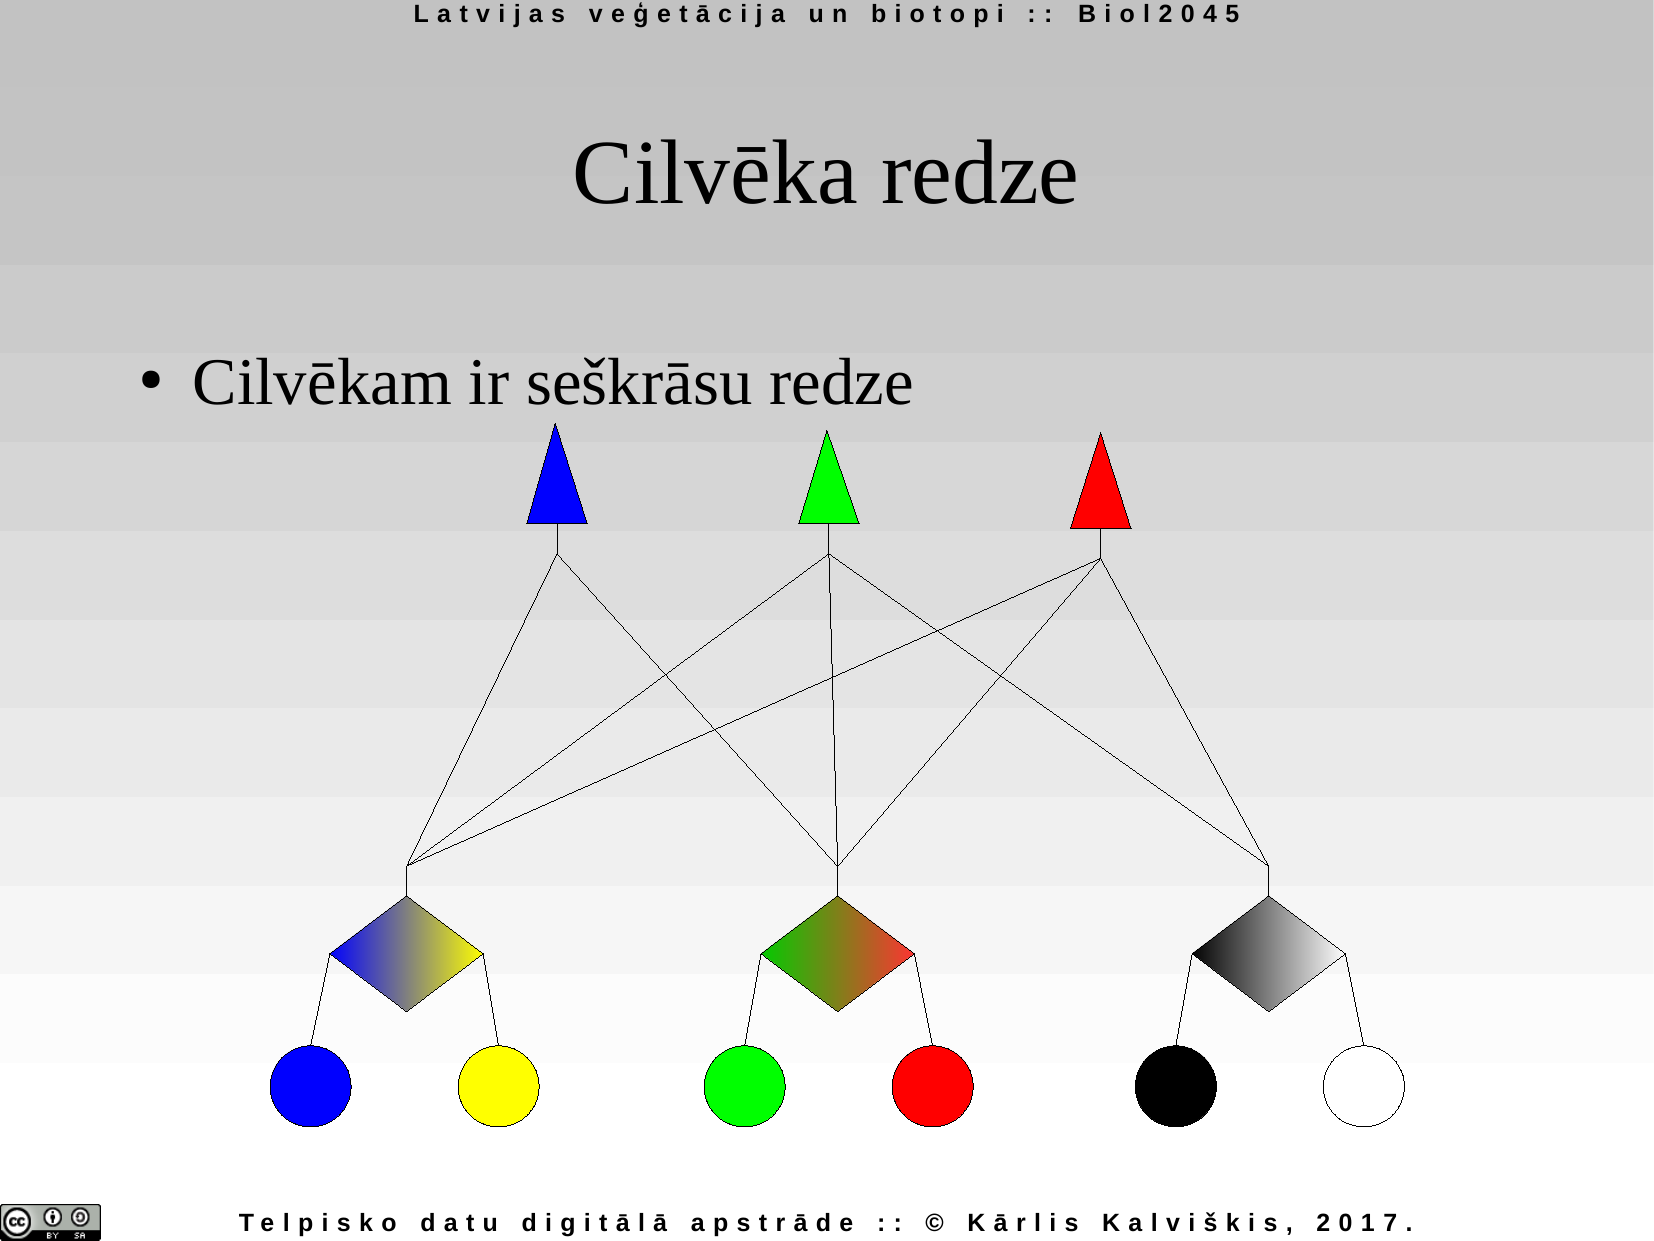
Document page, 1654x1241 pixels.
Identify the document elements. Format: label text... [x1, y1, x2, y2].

text_box [798, 430, 860, 524]
list Cilvēkam ir seškrāsu redze [121, 344, 1534, 1127]
text_box [1323, 1045, 1405, 1127]
text_box [892, 1045, 974, 1127]
text_box [1135, 1045, 1217, 1127]
picture [0, 0, 1654, 1241]
text_box [704, 1045, 786, 1127]
text_box [458, 1045, 540, 1127]
text_box [1070, 432, 1132, 529]
title Cilvēka redze [29, 49, 1625, 296]
text_box [1192, 895, 1345, 1012]
text_box [761, 895, 914, 1012]
text_box [526, 423, 588, 524]
text_box [270, 1045, 352, 1127]
text_box [330, 895, 483, 1012]
